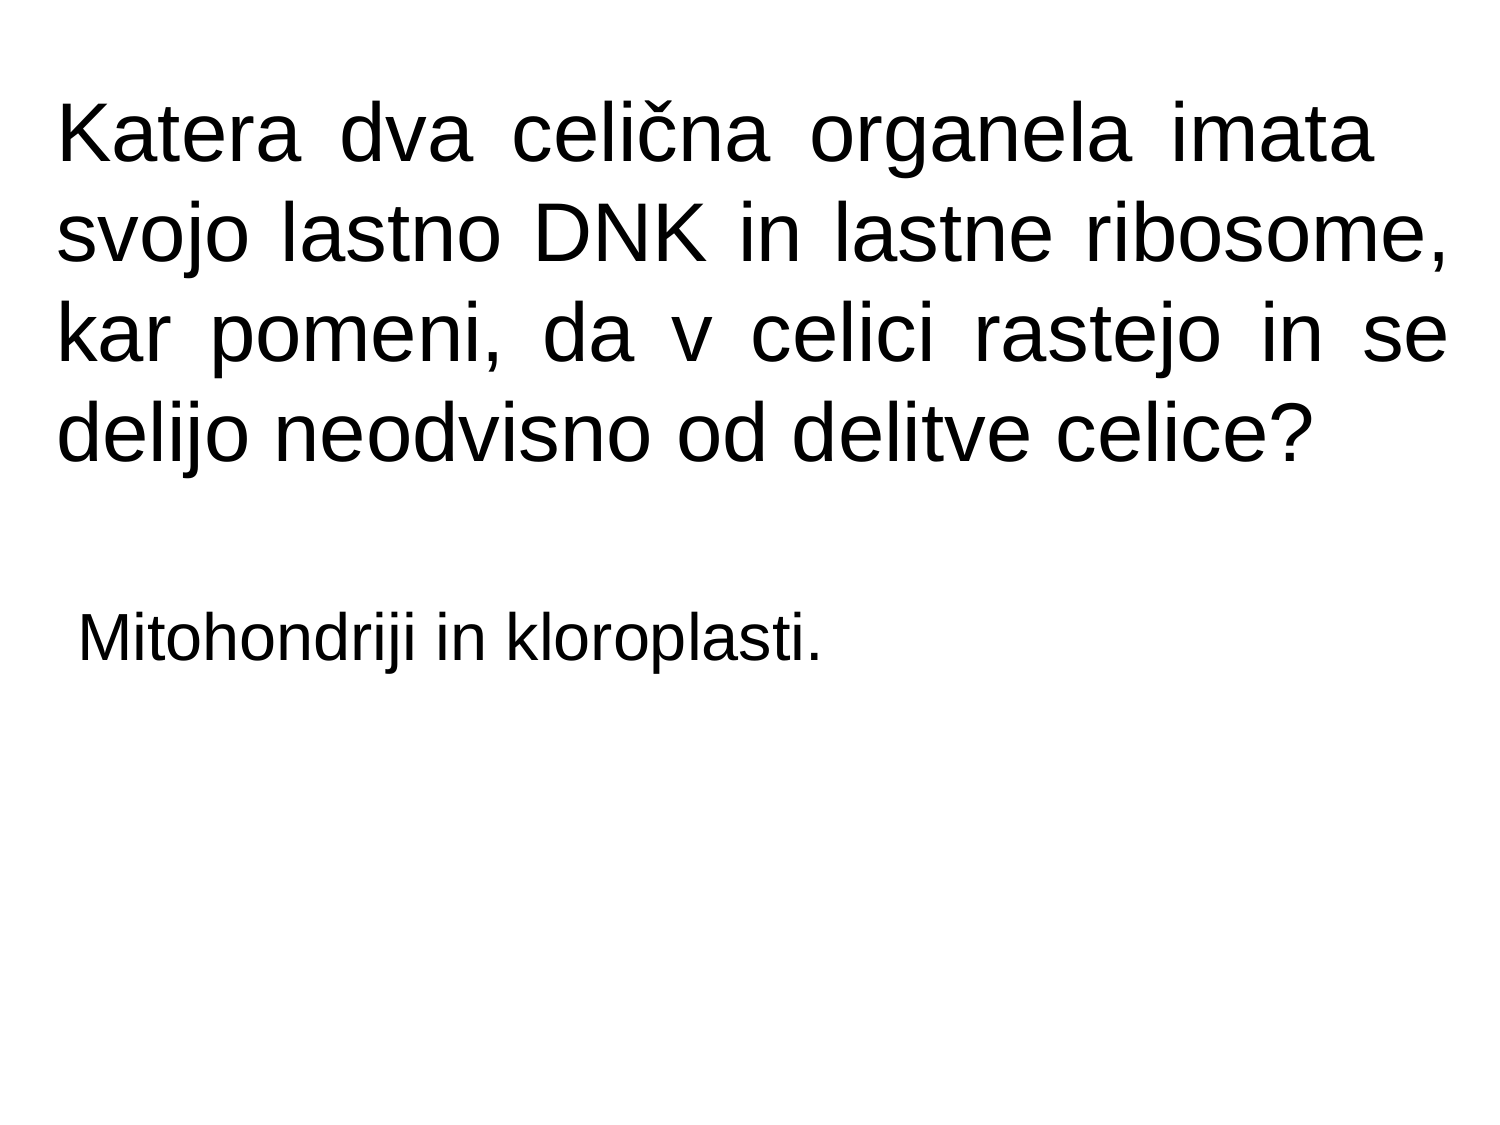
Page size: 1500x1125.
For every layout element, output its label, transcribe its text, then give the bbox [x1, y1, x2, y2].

title Katera dva celična organela imata svojo lastno DNK in lastne ribosome, kar pomeni, da v celici rastejo in se delijo neodvisno od delitve celice? [41, 54, 1467, 502]
text_box Mitohondriji in kloroplasti. [62, 585, 840, 681]
